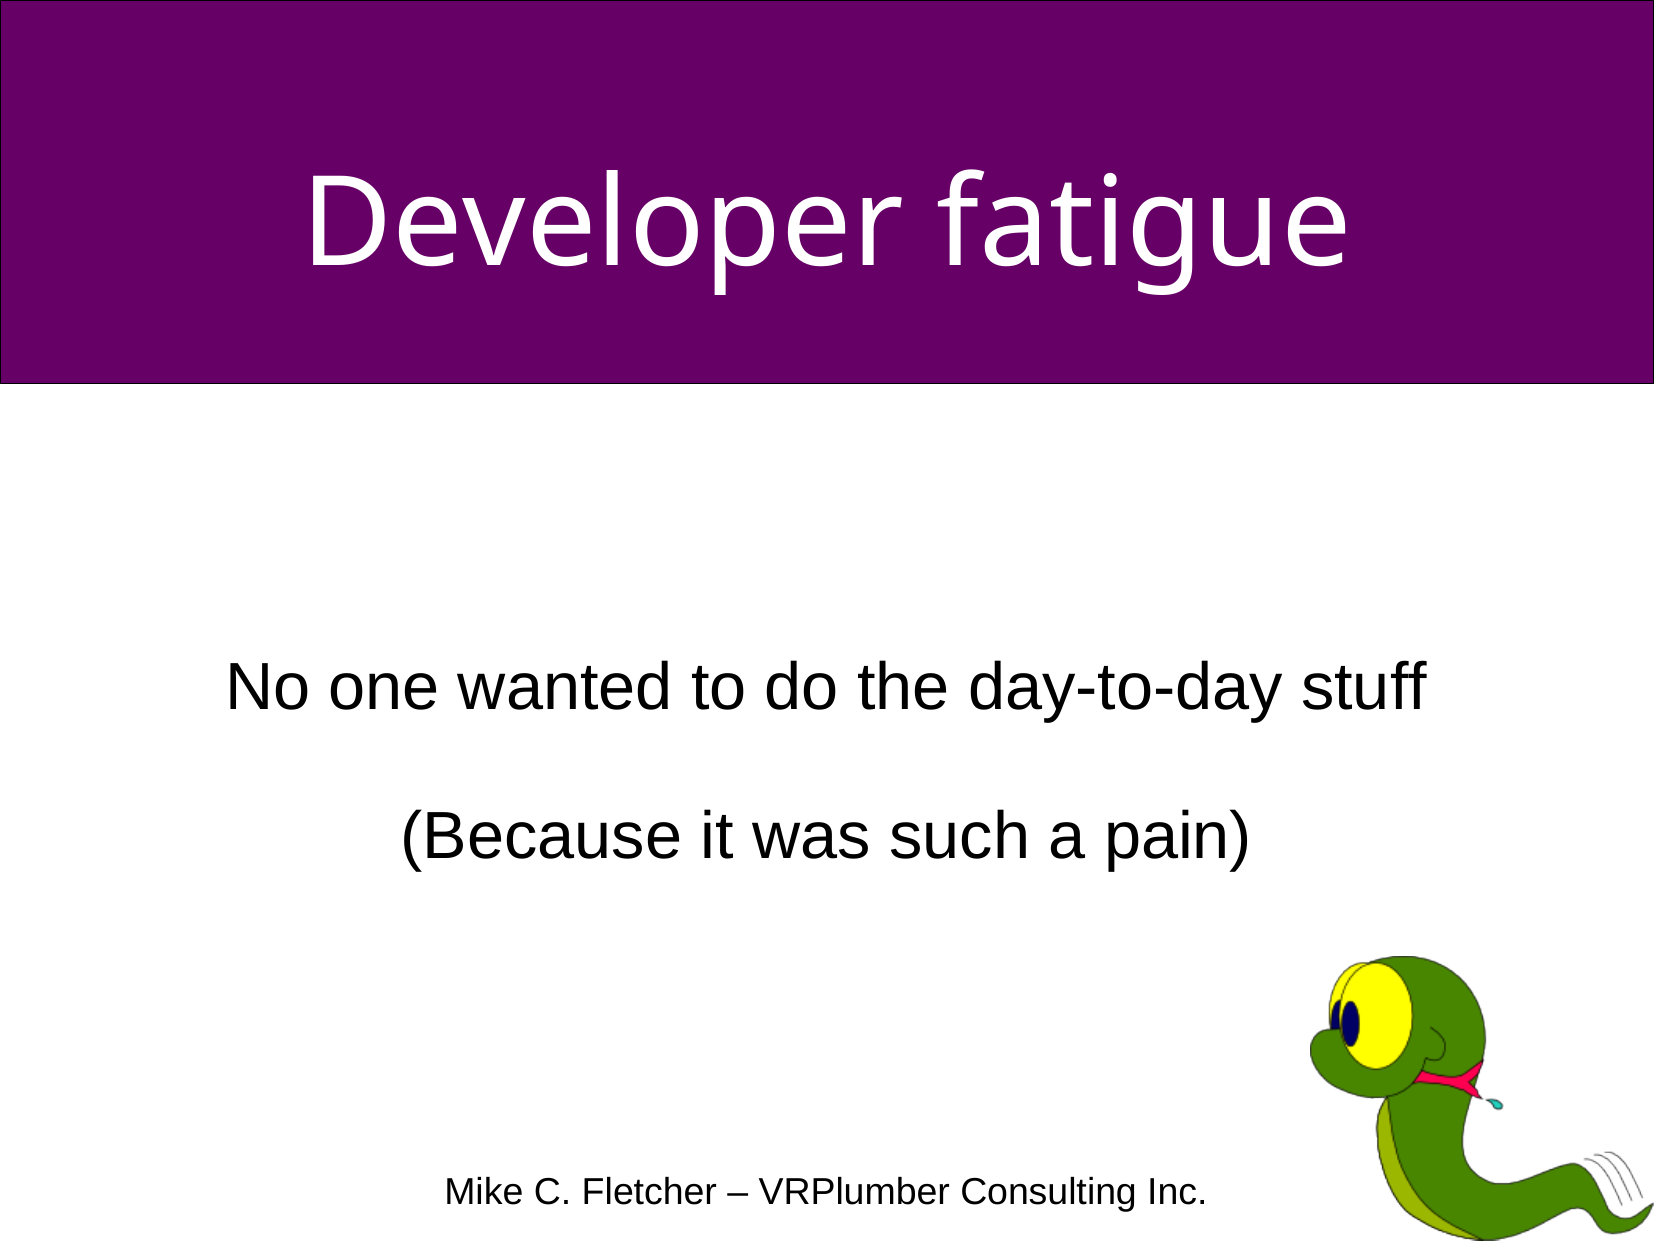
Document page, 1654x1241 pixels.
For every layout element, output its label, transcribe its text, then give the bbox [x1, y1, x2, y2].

subtitle No one wanted to do the day-to-day stuff (Because it was such a pain) [82, 420, 1571, 1102]
title Developer fatigue [82, 56, 1571, 377]
picture [1310, 956, 1654, 1241]
